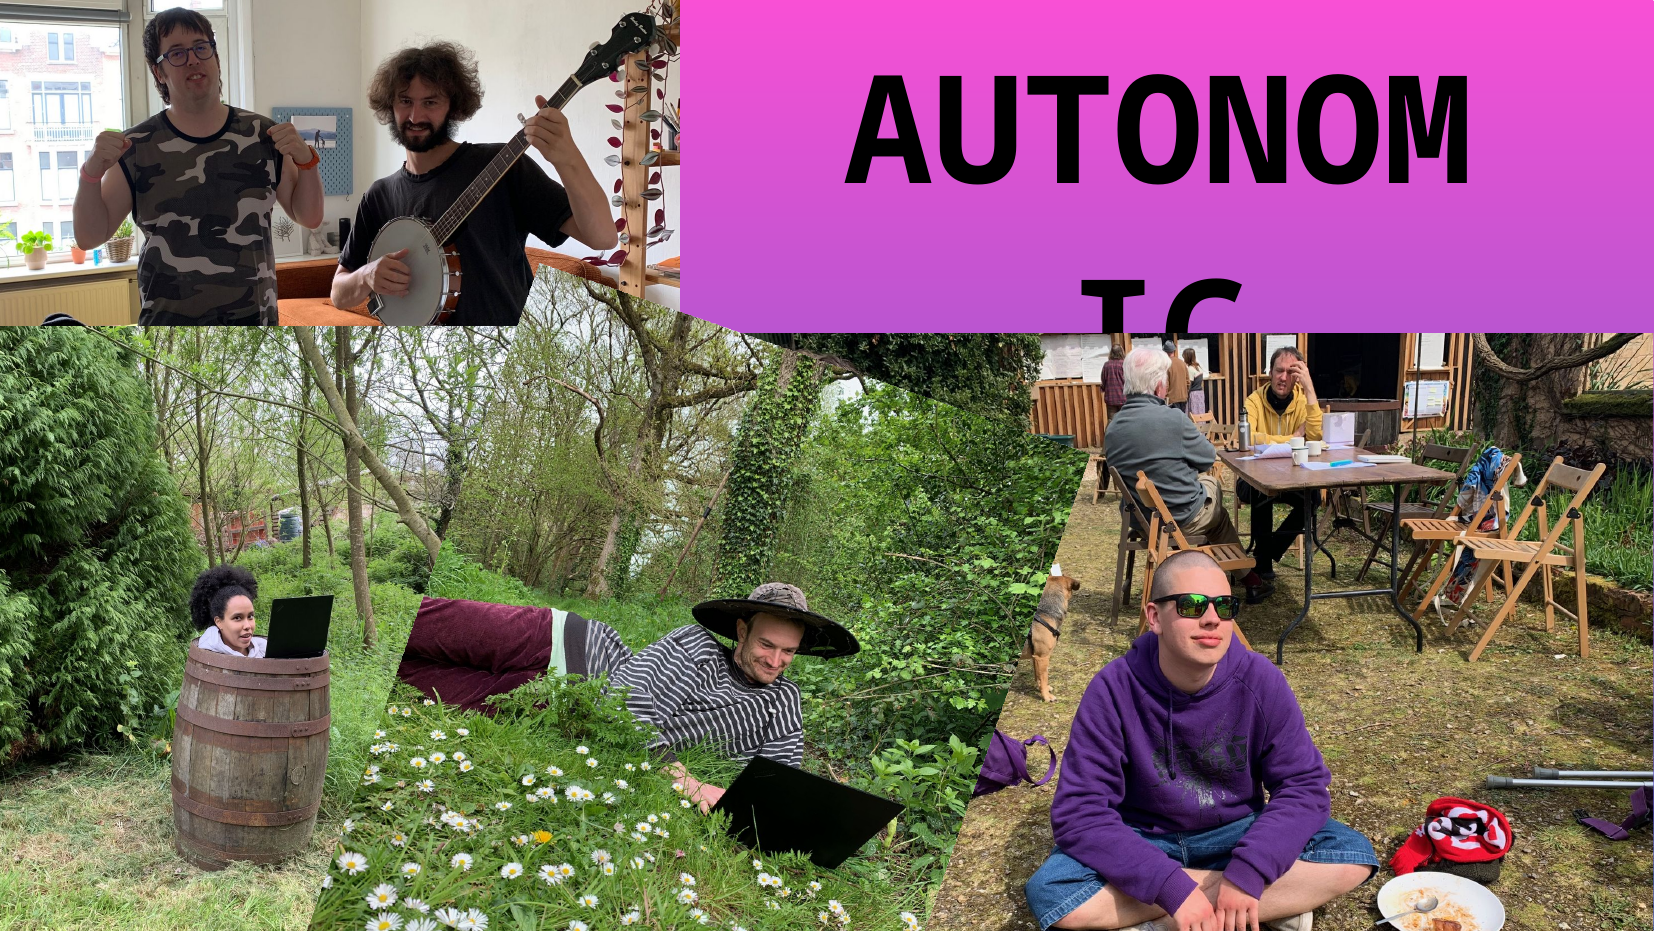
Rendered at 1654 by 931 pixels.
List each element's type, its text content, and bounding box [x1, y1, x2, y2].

picture [0, 0, 1654, 931]
text_box AUTONOMIC CO-OP [829, 15, 1538, 333]
